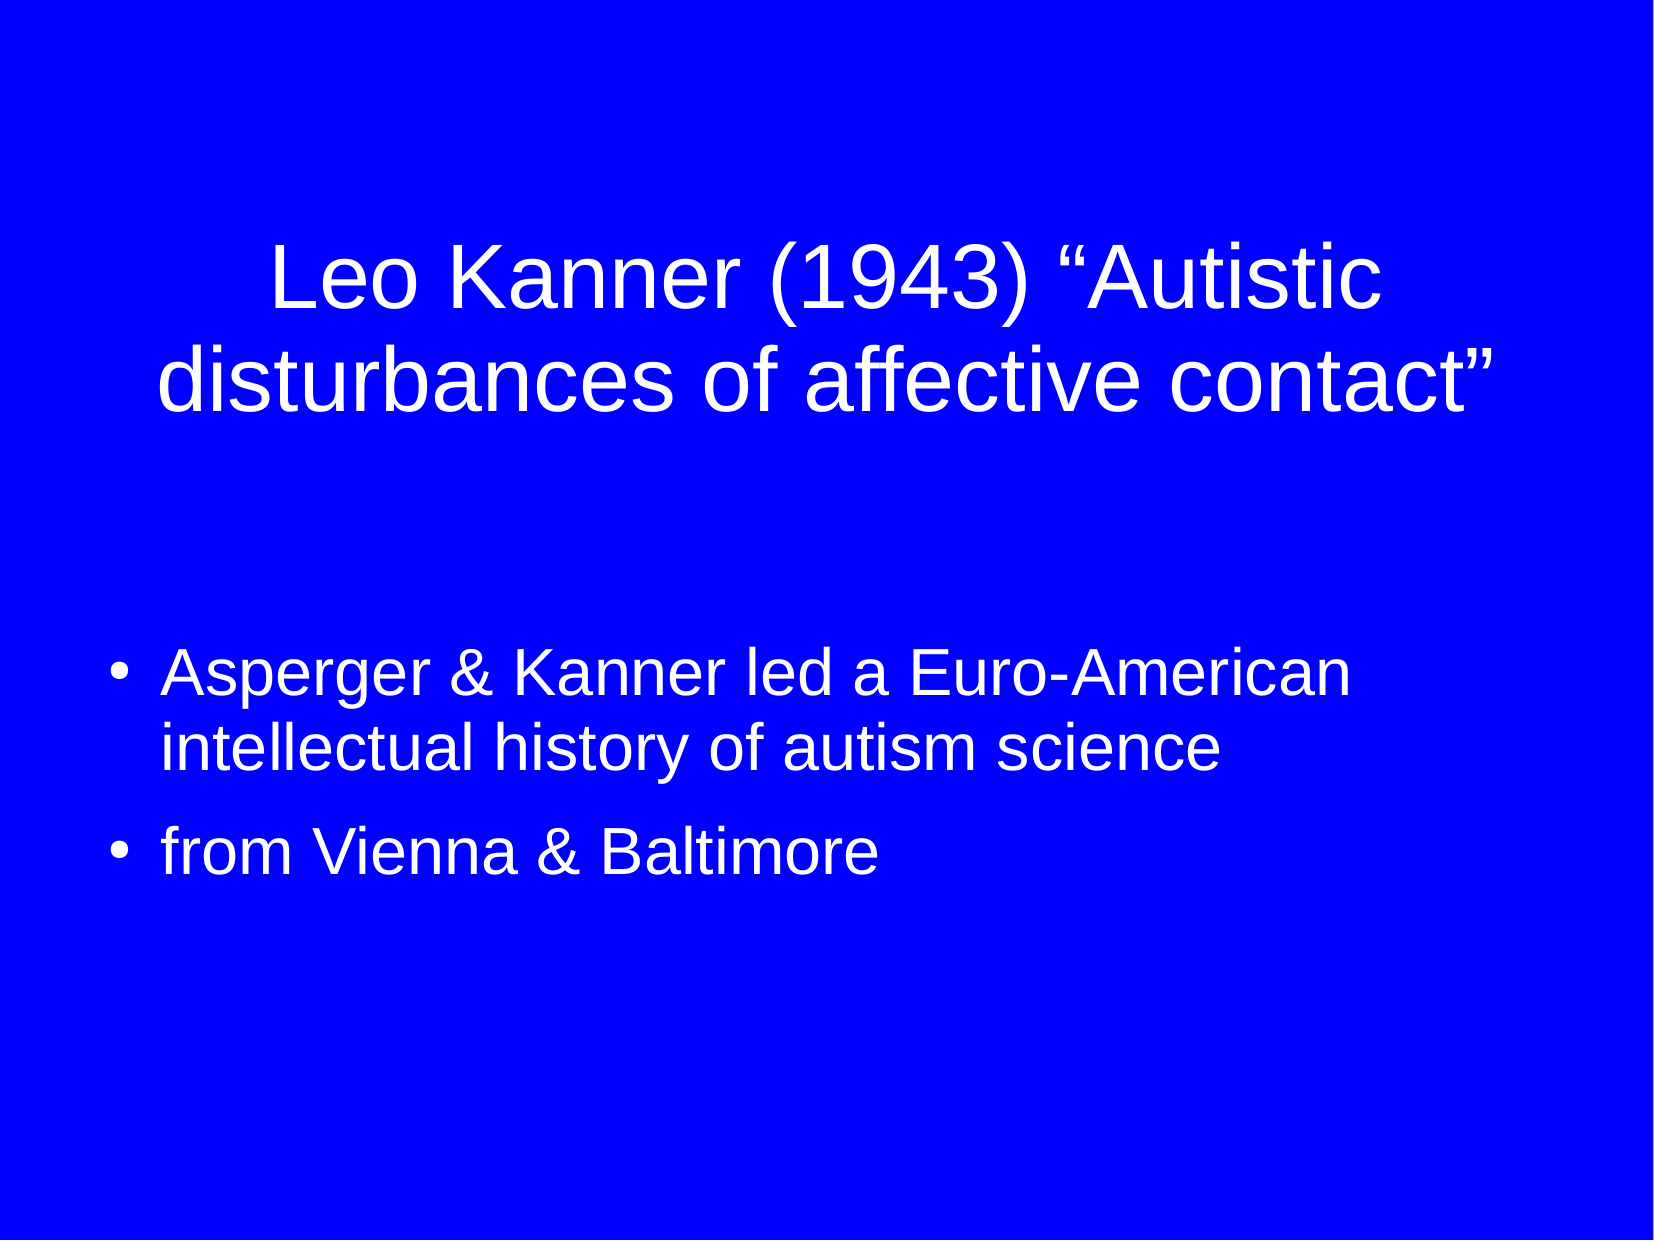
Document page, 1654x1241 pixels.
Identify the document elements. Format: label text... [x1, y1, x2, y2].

title Leo Kanner (1943) “Autistic disturbances of affective contact” [82, 225, 1571, 433]
list Asperger & Kanner led a Euro-American intellectual history of autism science from Vienna & Baltimore [90, 635, 1579, 946]
